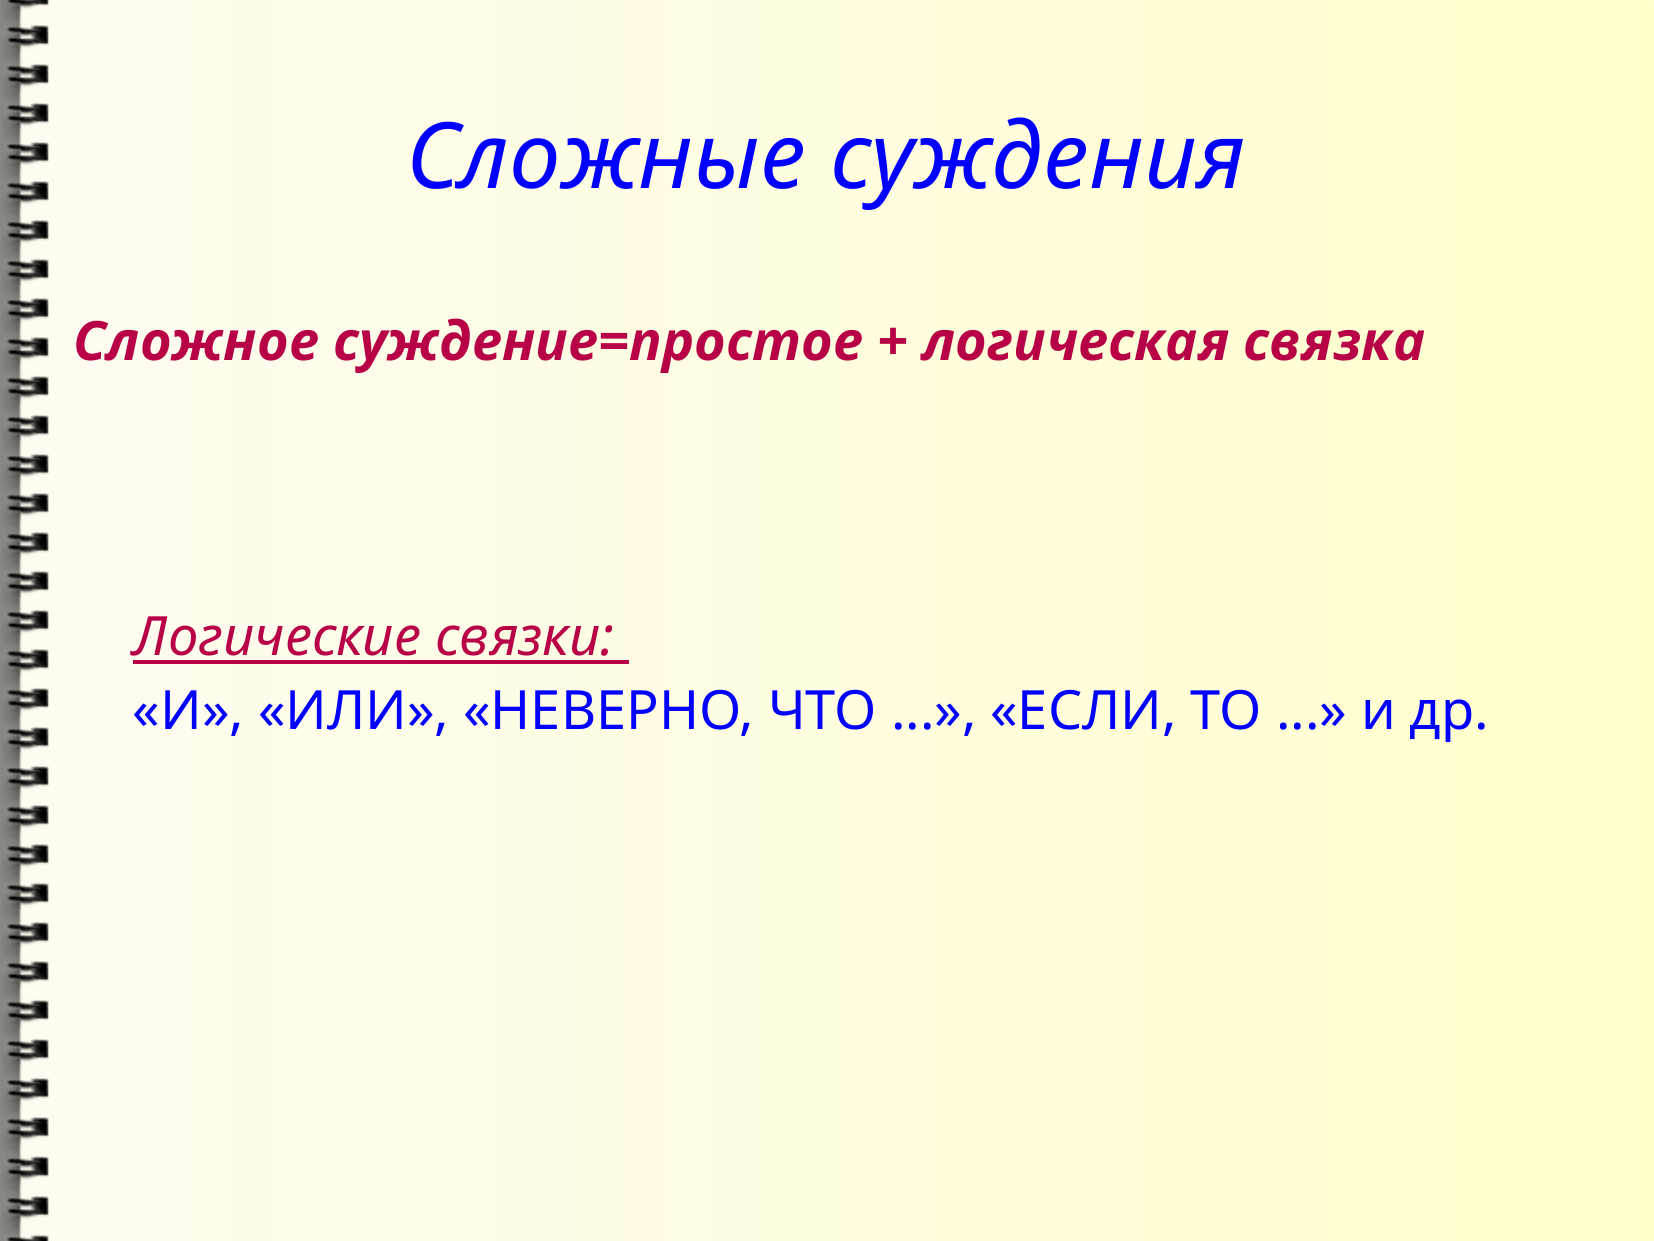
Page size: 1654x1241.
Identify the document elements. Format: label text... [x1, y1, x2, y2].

title Сложные суждения [82, 56, 1571, 250]
picture [0, 0, 1654, 1241]
text_box Сложное суждение=простое + логическая связка [59, 295, 1625, 376]
text_box Логические связки: «И», «ИЛИ», «НЕВЕРНО, ЧТО ...», «ЕСЛИ, ТО ...» и др. [118, 590, 1565, 801]
